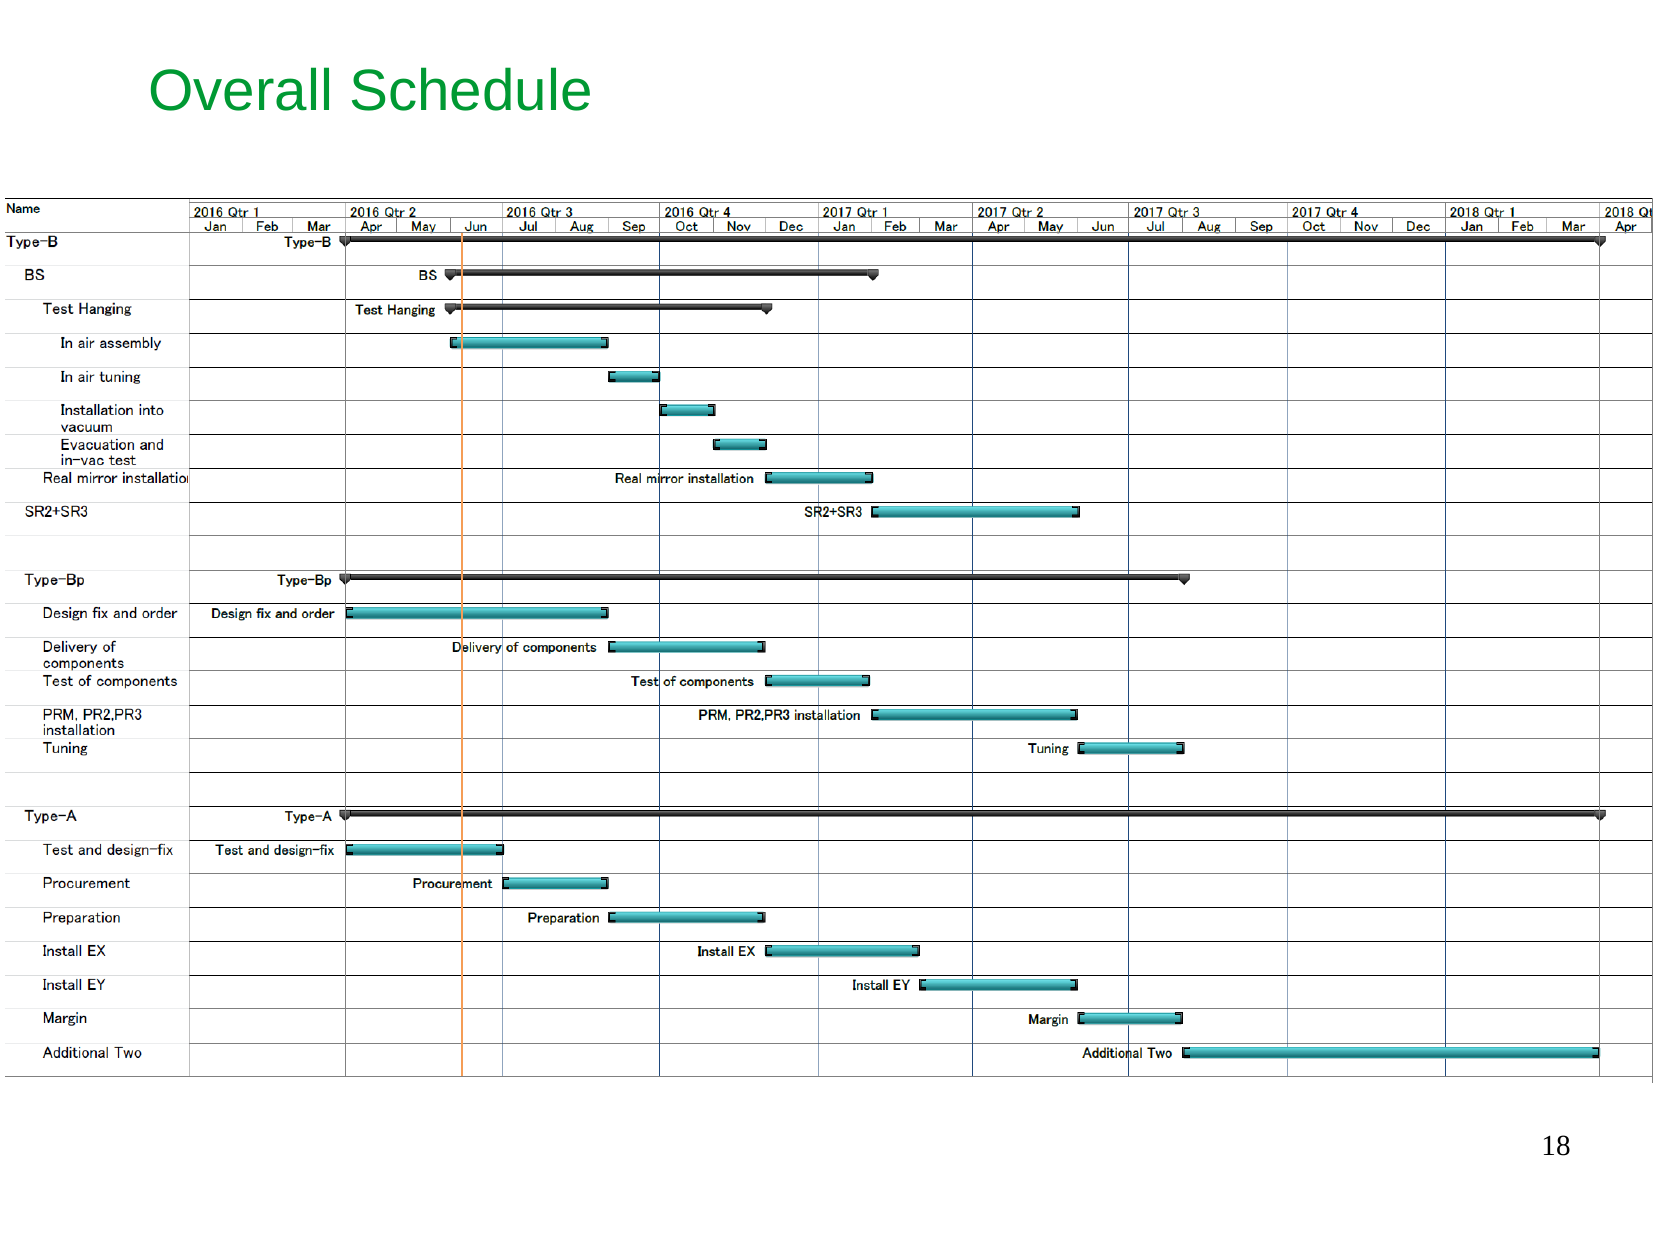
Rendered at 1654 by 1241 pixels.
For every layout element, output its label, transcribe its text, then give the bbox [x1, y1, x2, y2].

text_box Overall Schedule [133, 50, 609, 130]
picture [5, 194, 1654, 1083]
